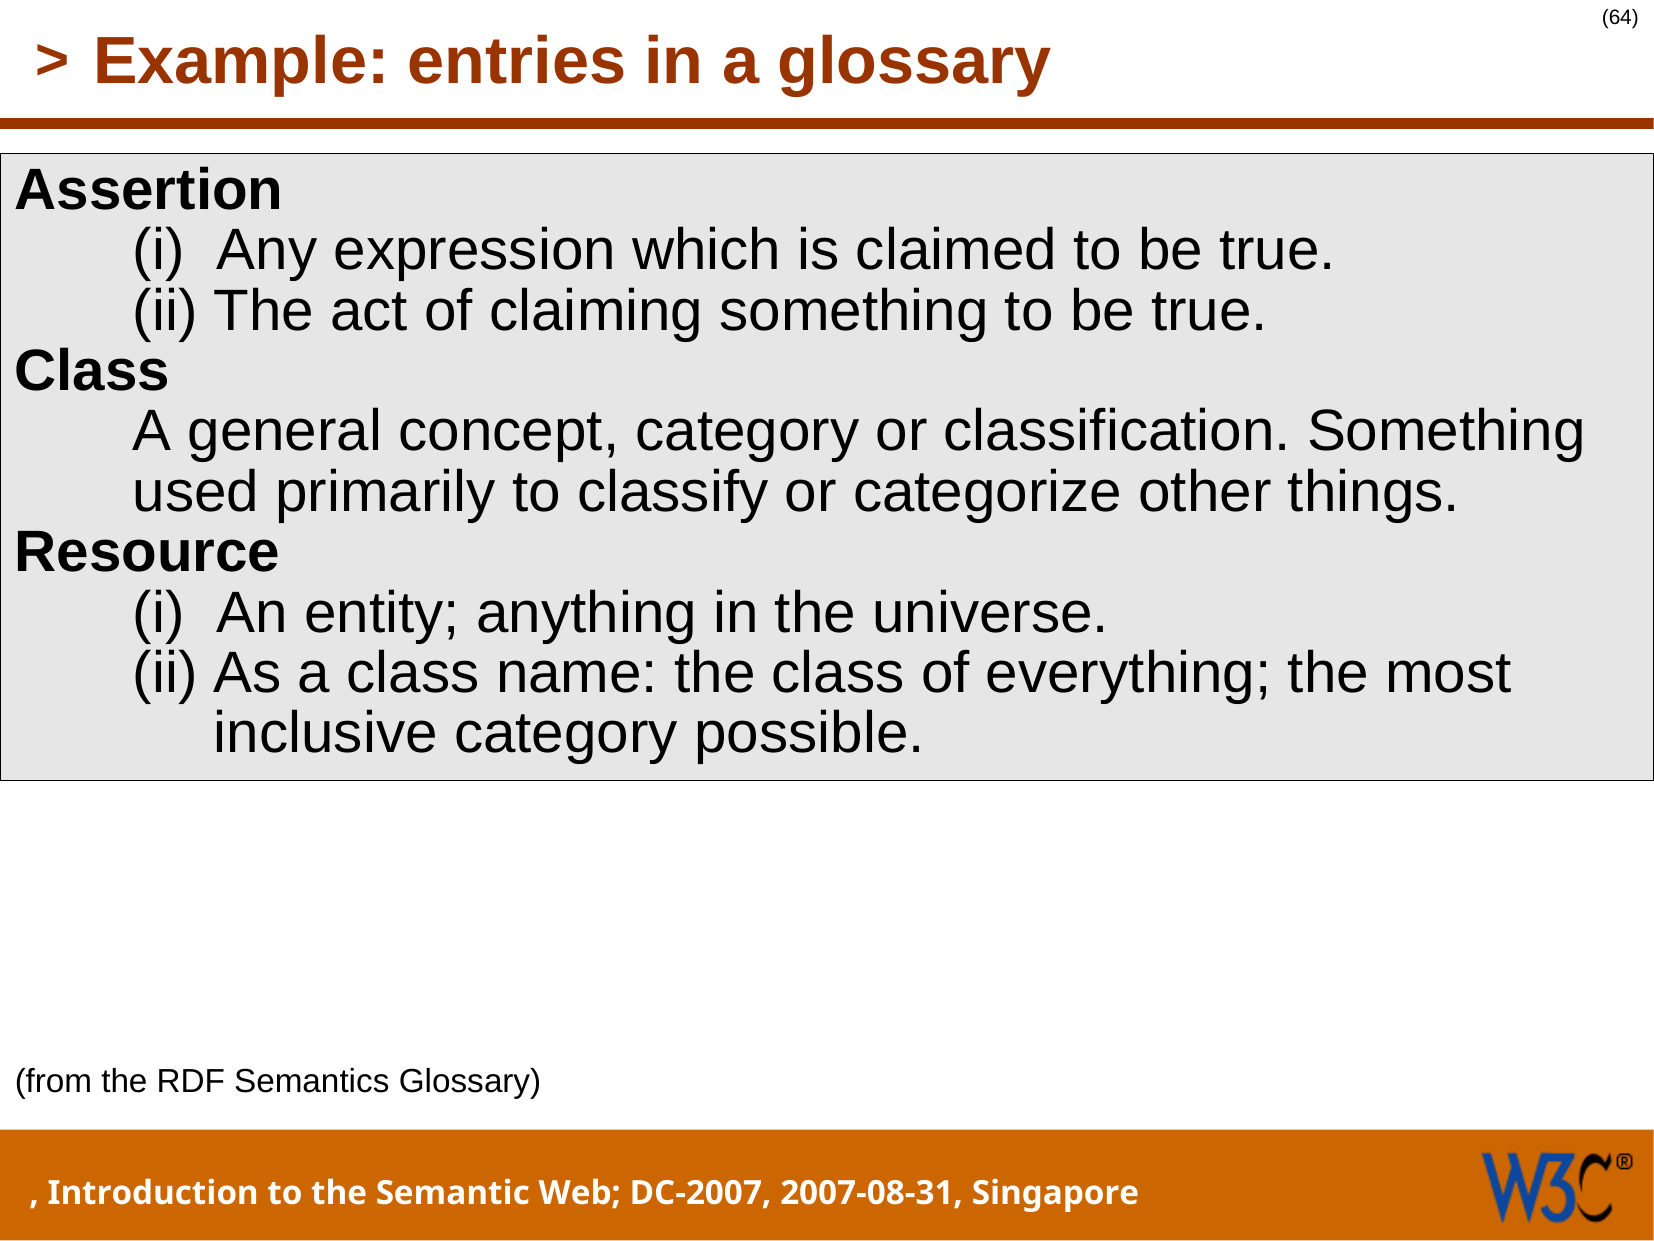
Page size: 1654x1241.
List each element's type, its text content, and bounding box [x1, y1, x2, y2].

text_box (from the RDF Semantics Glossary) [0, 1057, 557, 1110]
text_box Assertion (i) Any expression which is claimed to be true. (ii) The act of claiming something to be true. Class A general concept, category or classification. Something used primarily to classify or categorize other things. Resource (i) An entity; anything in the universe. (ii) As a class name: the class of everything; the most inclusive category possible. [0, 153, 1654, 781]
title Example: entries in a glossary [93, 7, 1493, 111]
picture [1477, 1149, 1639, 1228]
